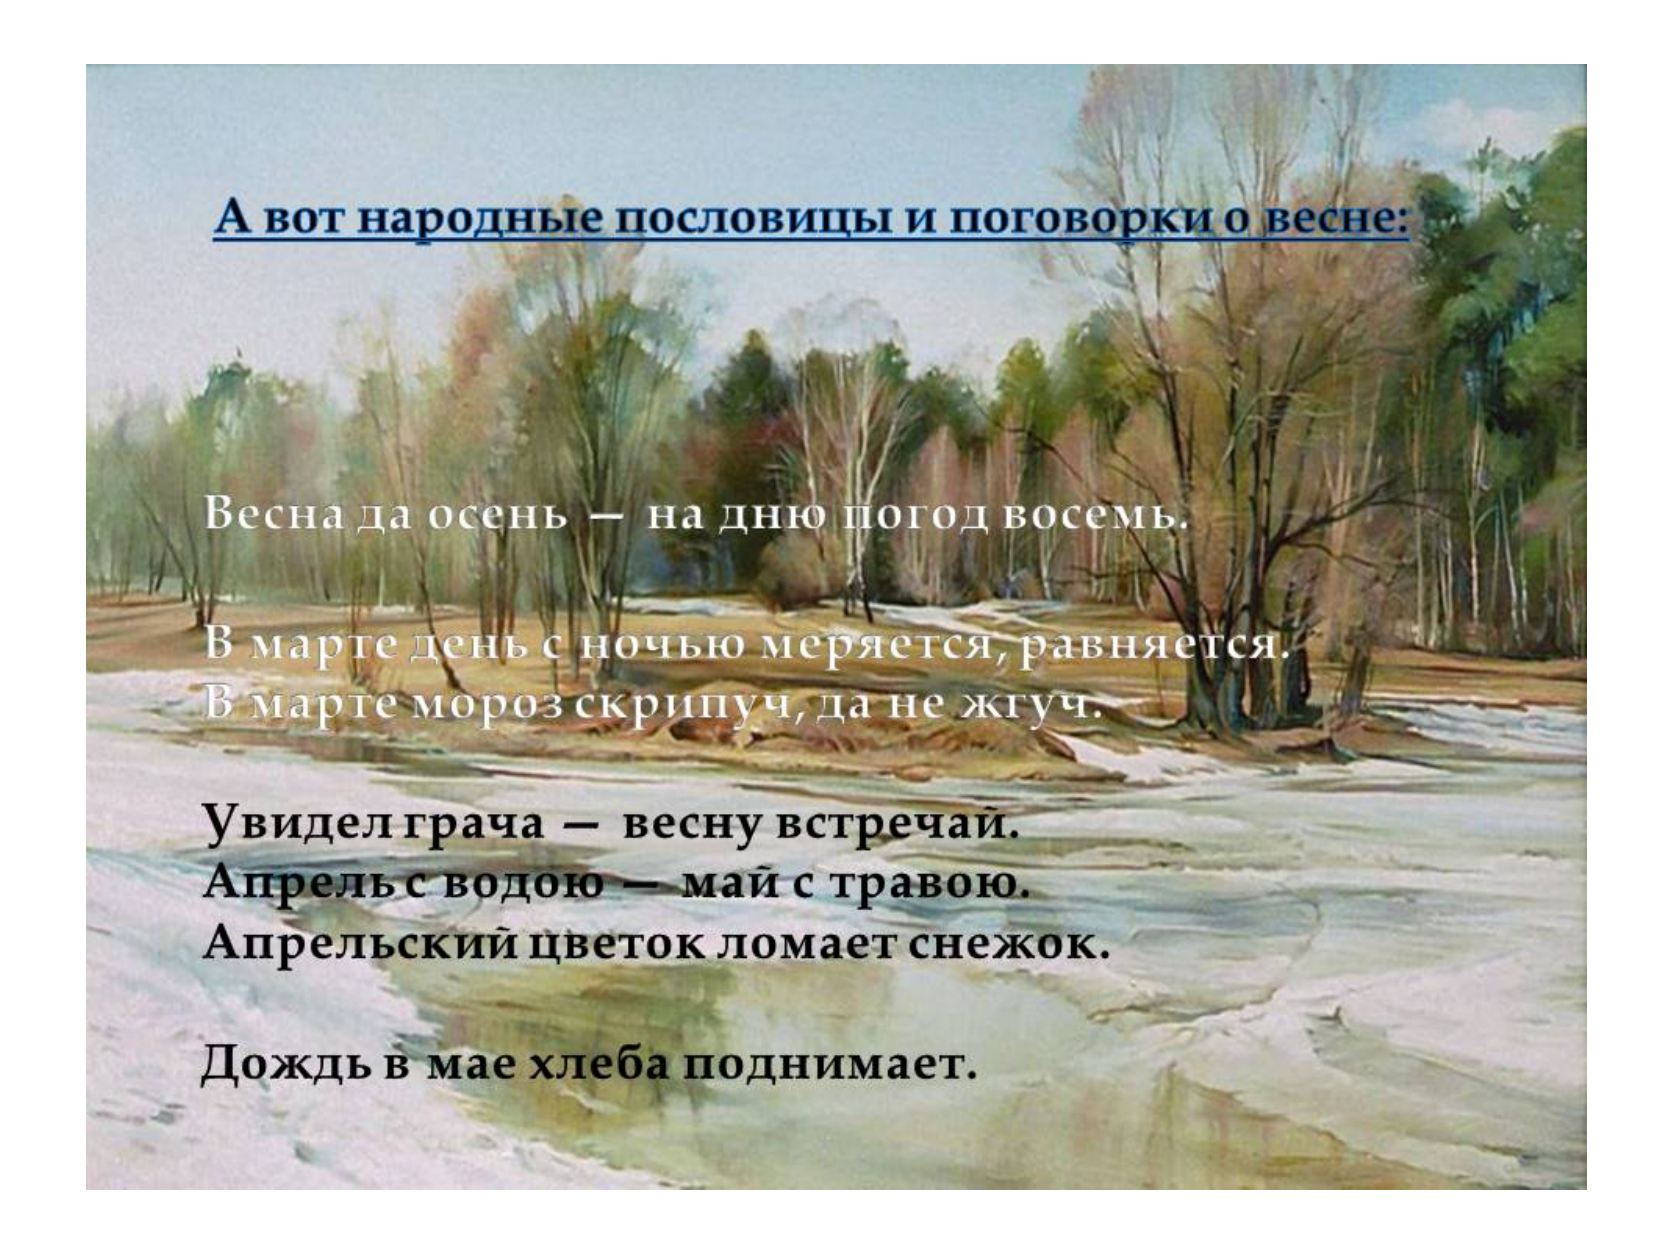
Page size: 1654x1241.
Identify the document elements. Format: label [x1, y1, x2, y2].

picture [86, 64, 1587, 1190]
